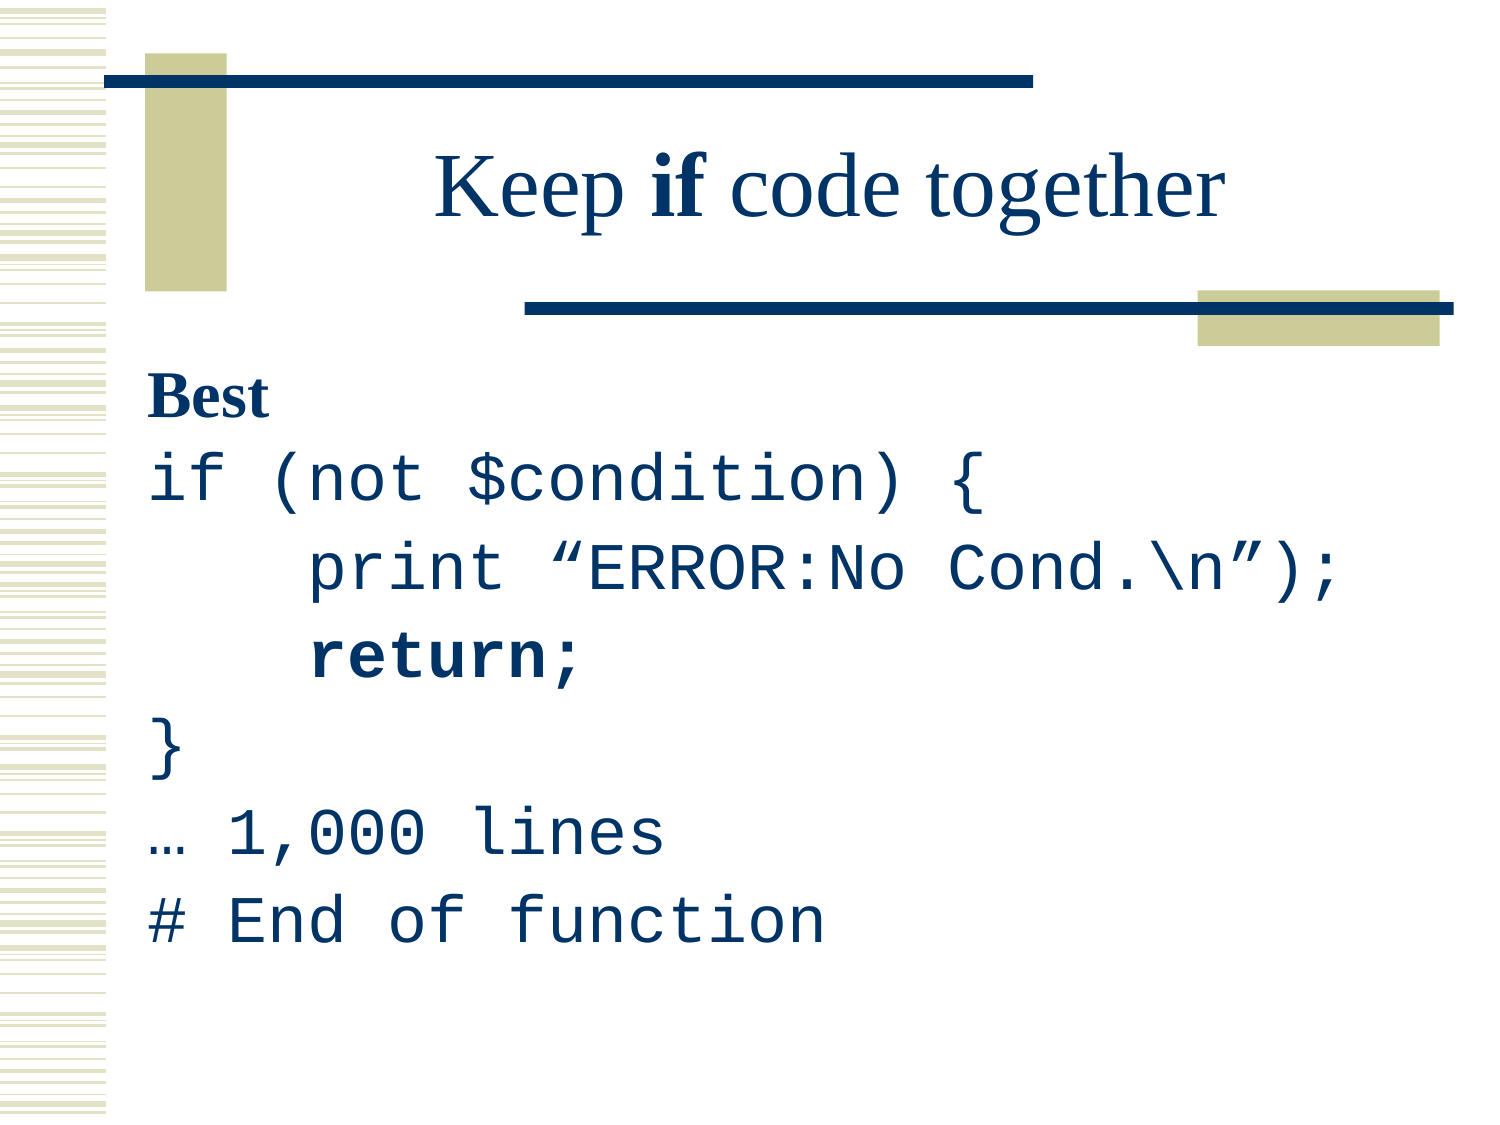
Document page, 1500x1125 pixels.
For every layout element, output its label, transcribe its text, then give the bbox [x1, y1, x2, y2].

list Best if (not $condition) { print “ERROR:No Cond.\n”); return; } … 1,000 lines # End of function [132, 363, 1439, 1000]
title Keep if code together [225, 99, 1436, 288]
